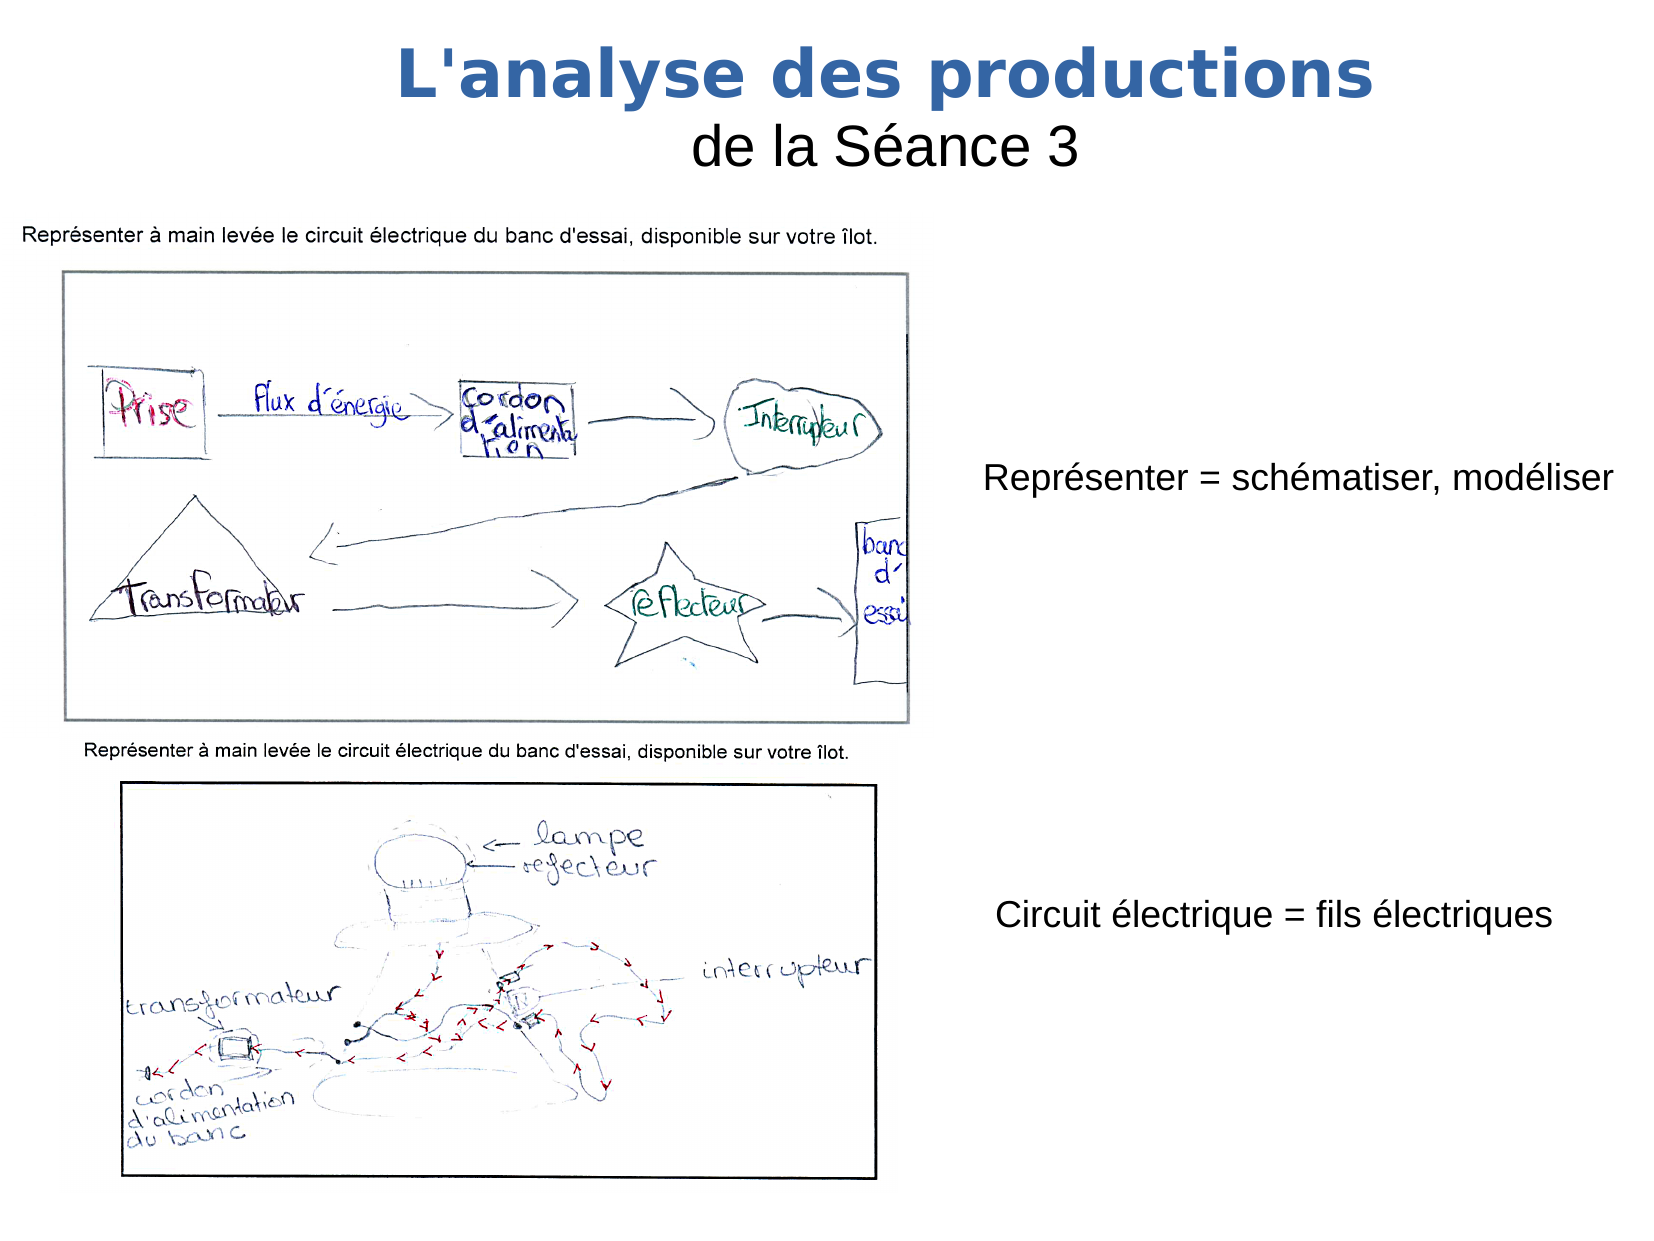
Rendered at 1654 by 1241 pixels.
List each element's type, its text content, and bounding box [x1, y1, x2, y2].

picture [2, 212, 934, 1193]
text_box Représenter = schématiser, modéliser [968, 448, 1654, 506]
text_box Circuit électrique = fils électriques [980, 885, 1607, 943]
title L'analyse des productions de la Séance 3 [354, 35, 1418, 179]
